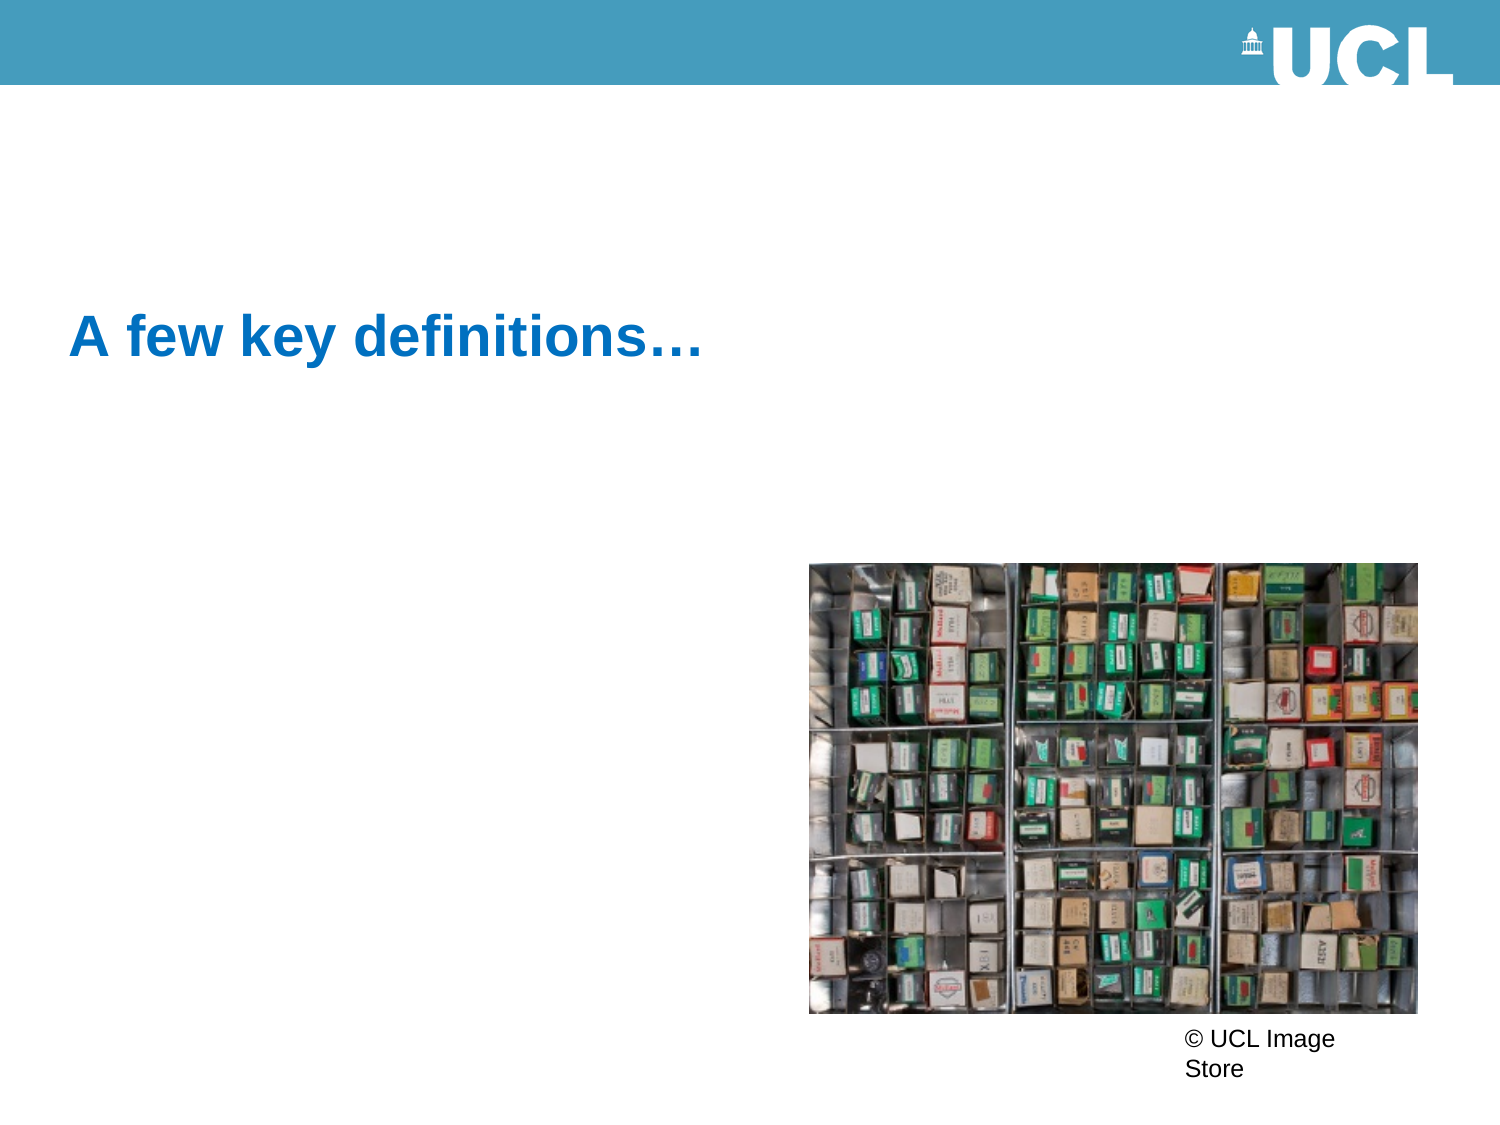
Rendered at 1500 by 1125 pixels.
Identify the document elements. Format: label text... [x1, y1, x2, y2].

picture [809, 563, 1418, 1014]
list A few key definitions… [53, 290, 1446, 563]
text_box © UCL Image Store [1169, 1015, 1418, 1063]
